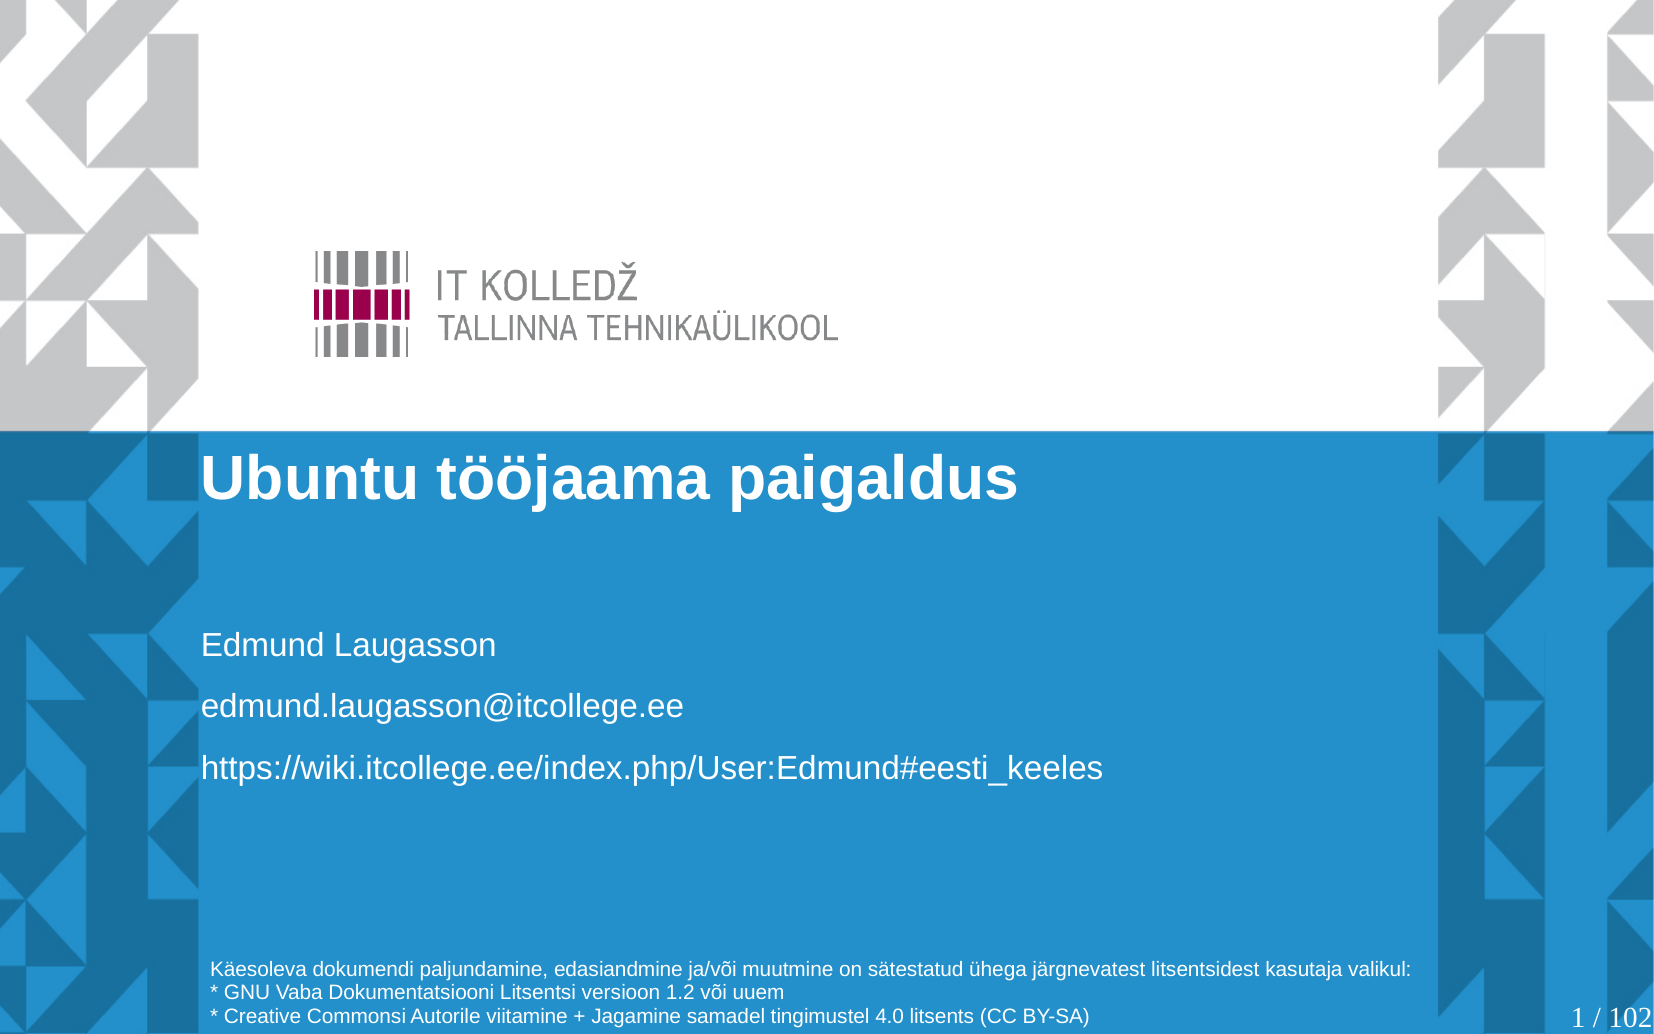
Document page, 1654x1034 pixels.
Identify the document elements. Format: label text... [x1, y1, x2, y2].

picture [0, 0, 1654, 1034]
list Edmund Laugasson edmund.laugasson@itcollege.ee https://wiki.itcollege.ee/index.php/User:Edmund#eesti_keeles [200, 625, 1441, 934]
title Ubuntu tööjaama paigaldus [200, 442, 1430, 603]
